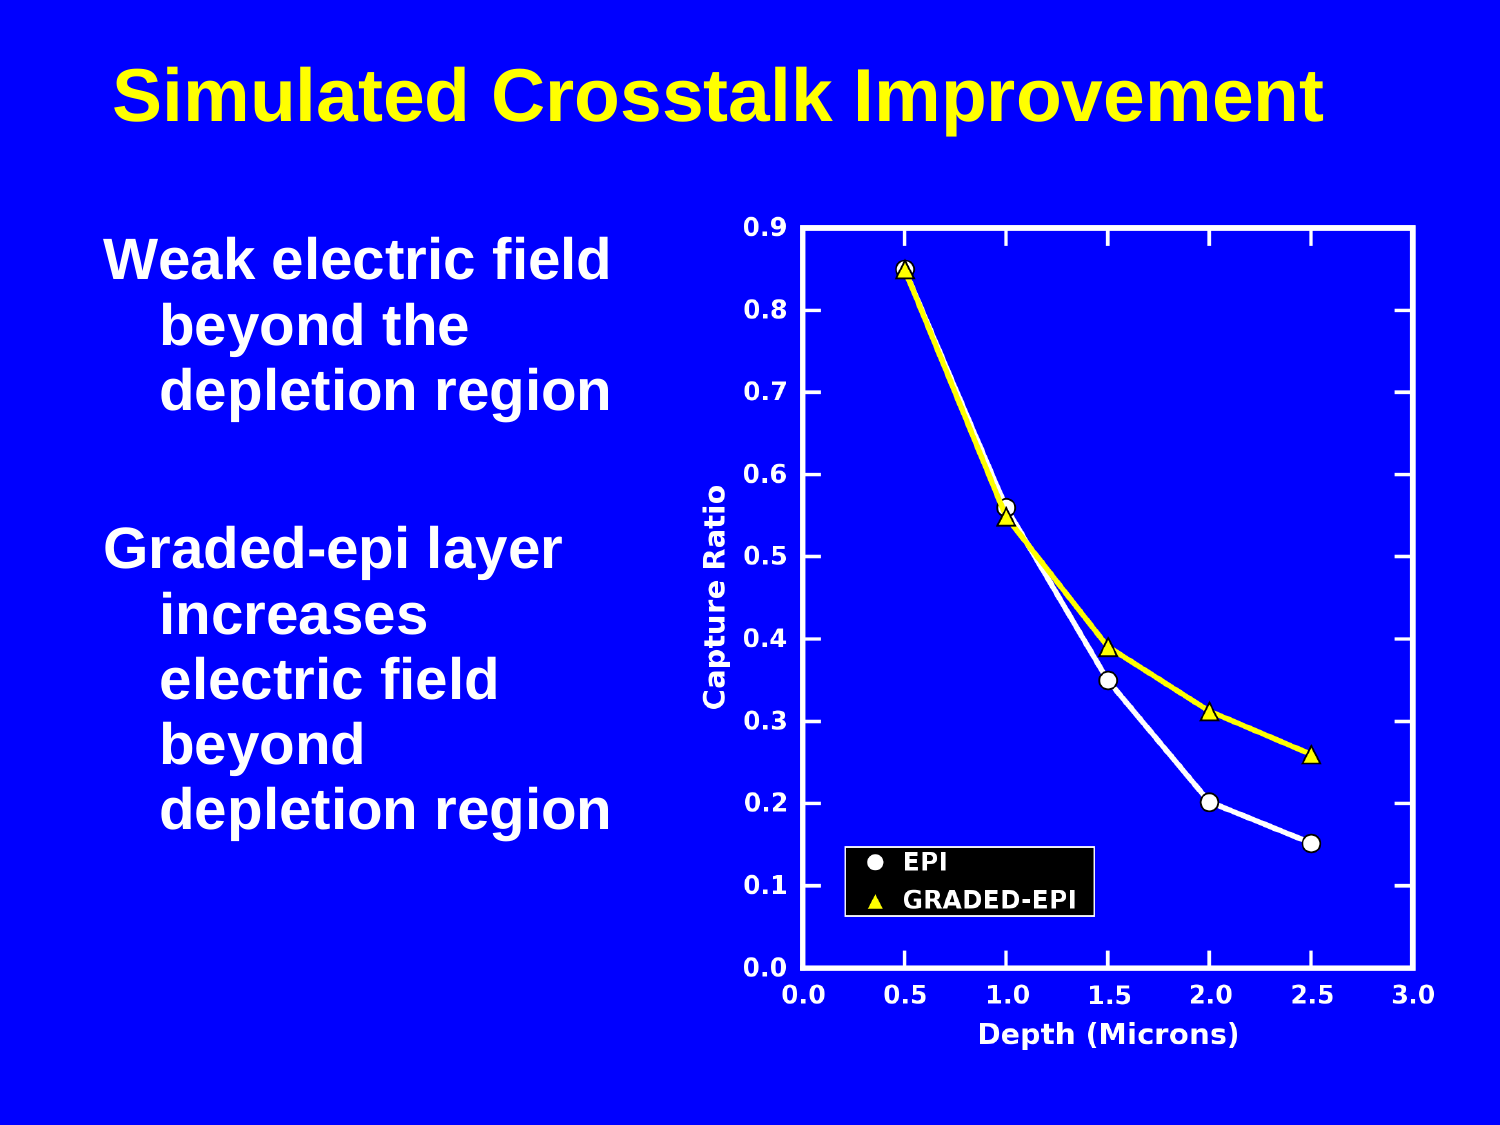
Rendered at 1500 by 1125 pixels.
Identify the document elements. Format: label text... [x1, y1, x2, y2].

picture [677, 184, 1451, 1054]
list Weak electric field beyond the depletion region Graded-epi layer increases electric field beyond depletion region [88, 219, 651, 960]
title Simulated Crosstalk Improvement [97, 33, 1373, 159]
